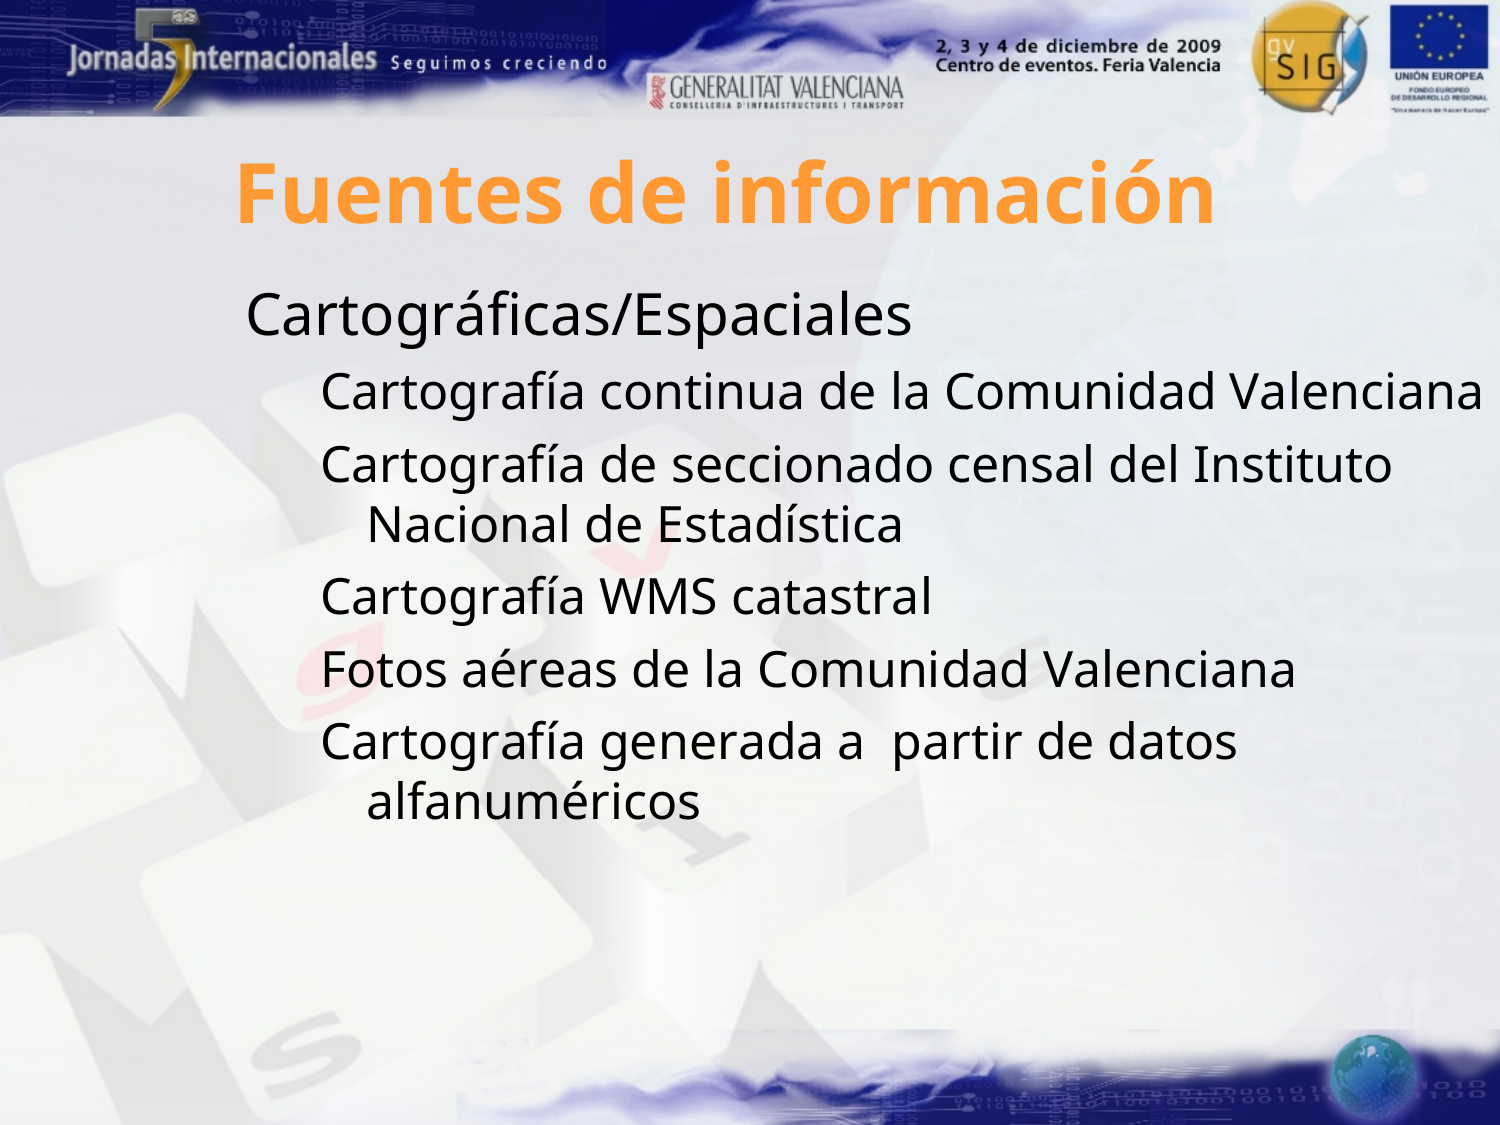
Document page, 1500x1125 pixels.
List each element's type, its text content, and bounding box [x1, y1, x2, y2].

picture [0, 0, 1500, 1125]
text_box Fuentes de información [219, 132, 1495, 258]
text_box Cartográficas/Espaciales Cartografía continua de la Comunidad Valenciana Cartografía de seccionado censal del Instituto Nacional de Estadística Cartografía WMS catastral Fotos aéreas de la Comunidad Valenciana Cartografía generada a partir de datos alfanuméricos [230, 172, 1500, 916]
